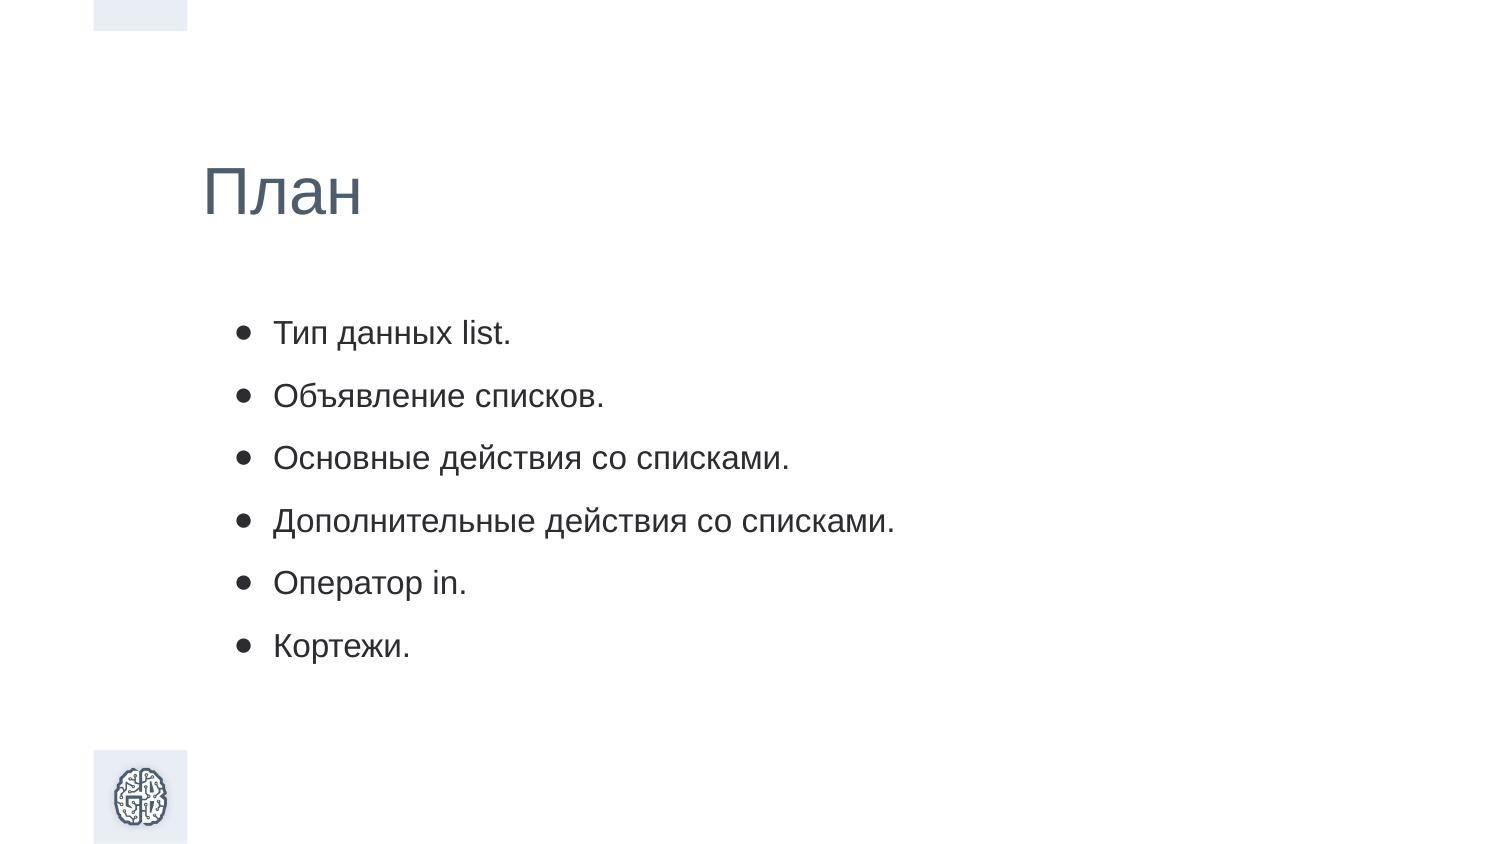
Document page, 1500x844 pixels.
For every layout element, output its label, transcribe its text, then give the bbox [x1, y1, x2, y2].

picture [106, 760, 175, 834]
text_box Оператор in. [187, 534, 1312, 597]
text_box Тип данных list. [187, 284, 1312, 358]
text_box Основные действия со списками. [187, 409, 1312, 472]
text_box Дополнительные действия со списками. [187, 472, 1312, 534]
text_box План [187, 93, 1312, 282]
text_box Объявление списков. [187, 358, 1312, 409]
text_box Кортежи. [187, 597, 1312, 671]
